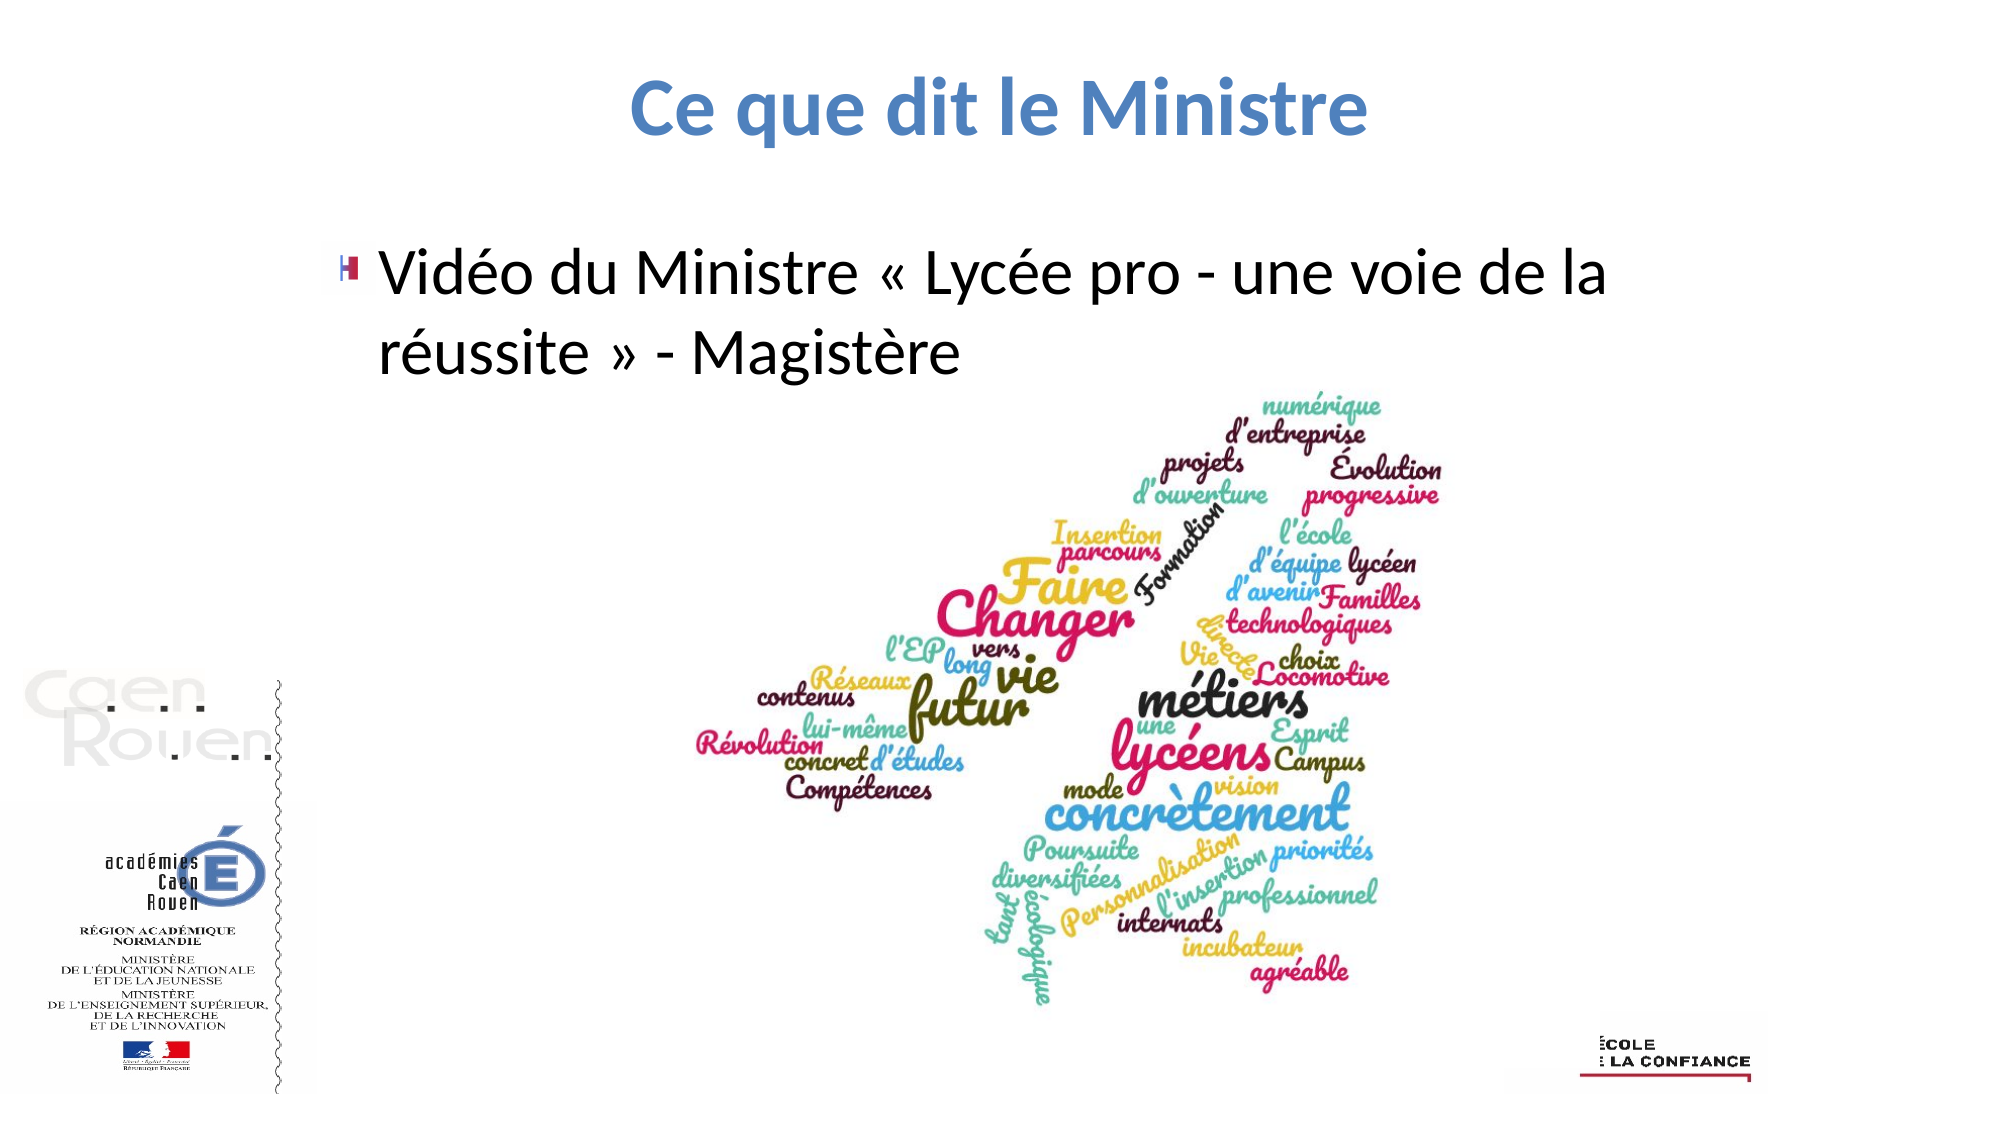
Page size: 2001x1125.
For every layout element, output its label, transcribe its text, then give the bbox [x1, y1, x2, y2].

picture [23, 668, 271, 766]
list Vidéo du Ministre « Lycée pro - une voie de la réussite » - Magistère [307, 220, 1900, 1005]
picture [565, 1005, 1768, 1094]
title Ce que dit le Ministre [99, 45, 1900, 233]
picture [0, 680, 317, 1094]
